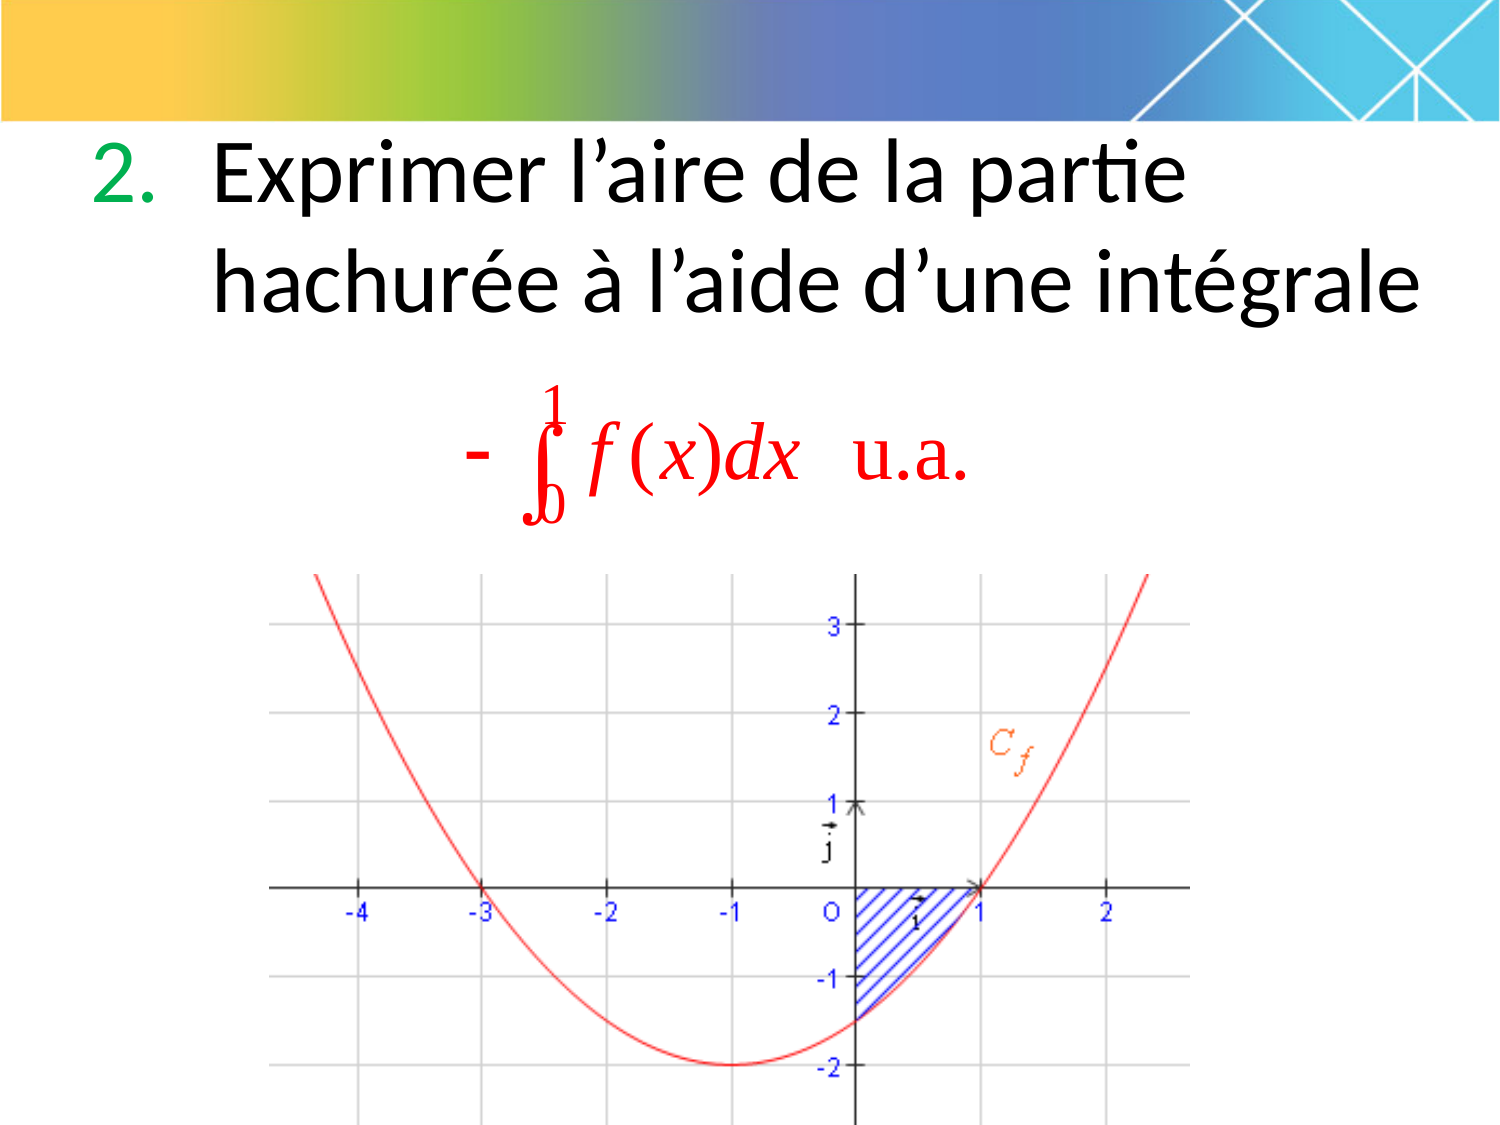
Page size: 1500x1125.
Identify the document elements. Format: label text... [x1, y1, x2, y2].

title Exprimer l’aire de la partie hachurée à l’aide d’une intégrale [75, 102, 1500, 448]
picture [269, 574, 1190, 1125]
chart [457, 375, 973, 535]
picture [0, 0, 1500, 123]
